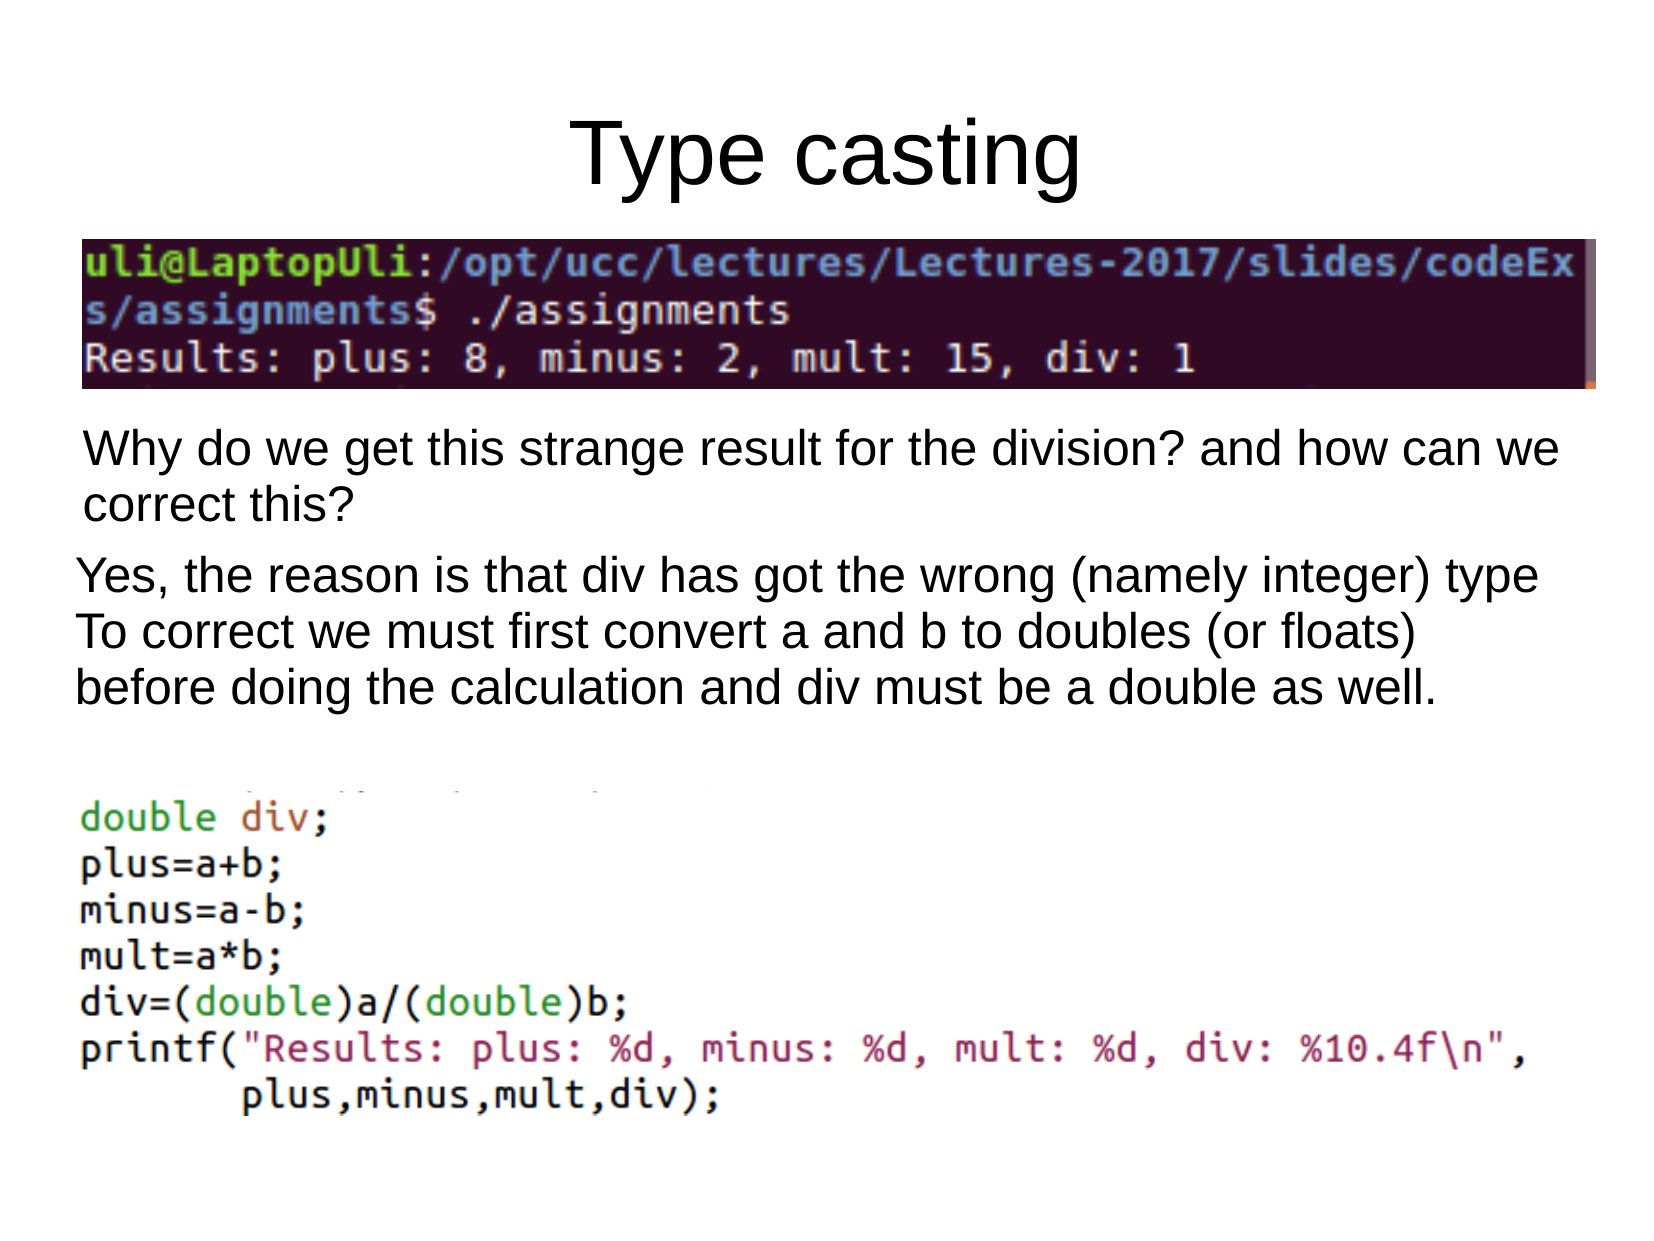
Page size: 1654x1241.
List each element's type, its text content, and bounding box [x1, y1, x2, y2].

title Type casting [82, 49, 1571, 239]
picture [82, 239, 1596, 389]
list Why do we get this strange result for the division? and how can we correct this? [82, 420, 1571, 540]
picture [38, 791, 1556, 1116]
text_box Yes, the reason is that div has got the wrong (namely integer) type To correct we must first convert a and b to doubles (or floats) before doing the calculation and div must be a double as well. [60, 540, 1583, 796]
